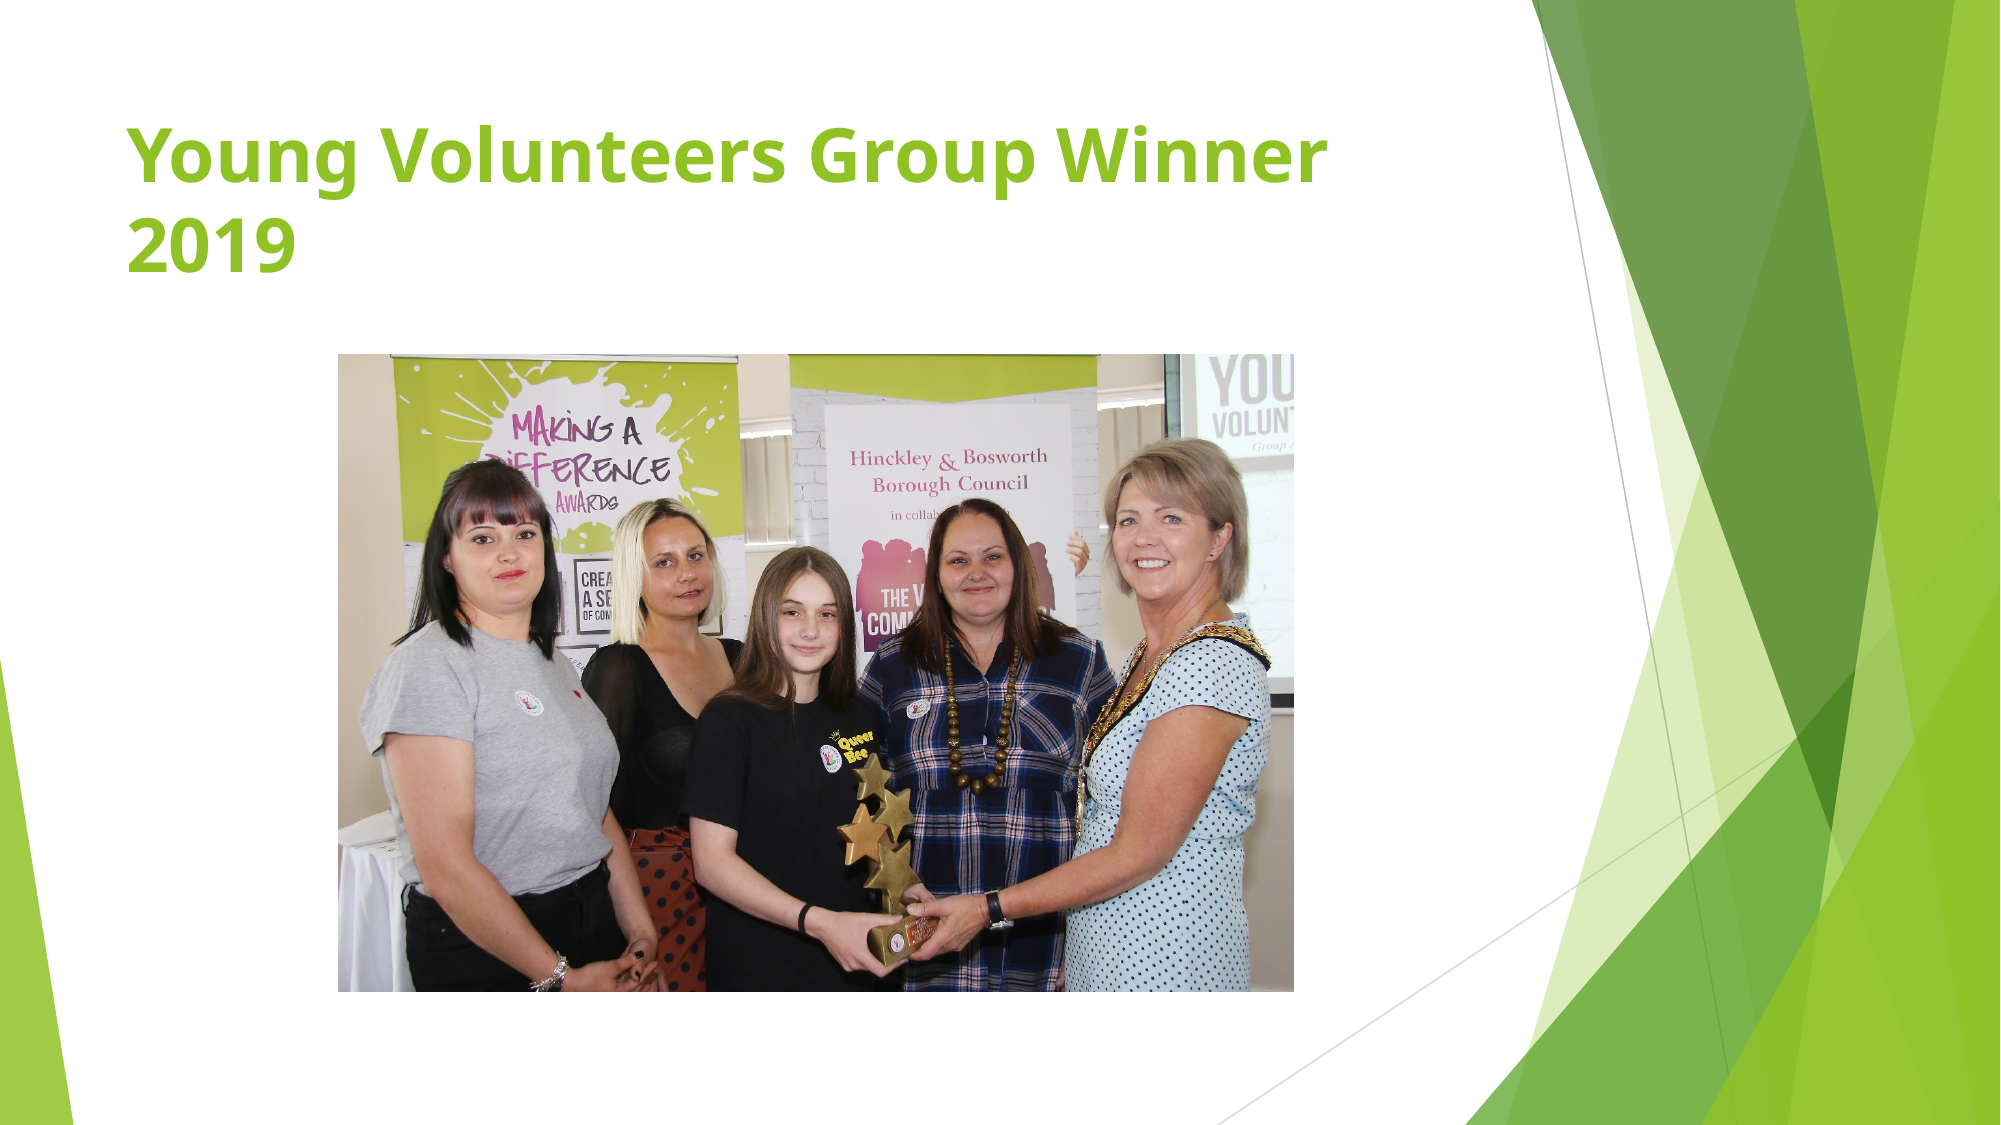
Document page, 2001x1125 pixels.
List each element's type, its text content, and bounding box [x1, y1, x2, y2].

title Young Volunteers Group Winner 2019 [111, 99, 1522, 317]
picture [338, 354, 1294, 992]
